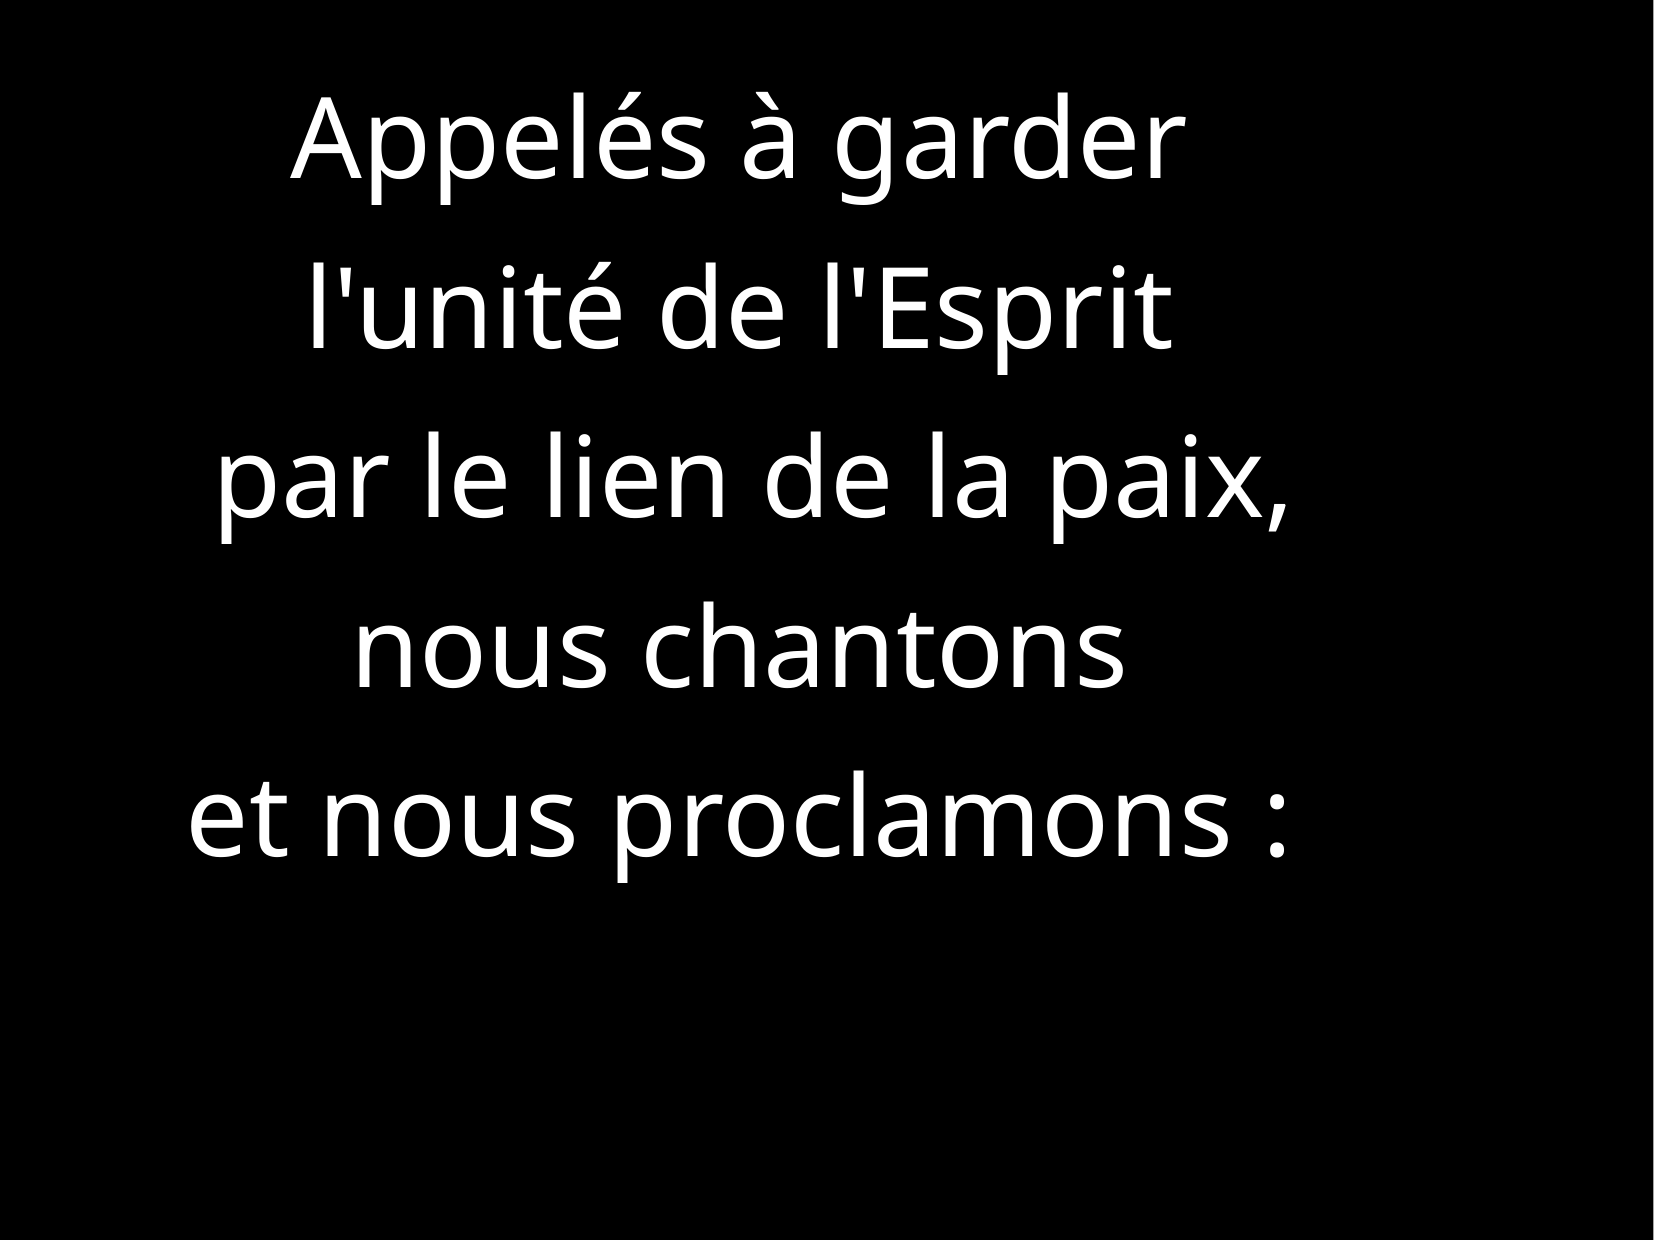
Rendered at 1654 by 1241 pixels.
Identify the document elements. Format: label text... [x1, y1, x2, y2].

text_box Appelés à garder l'unité de l'Esprit par le lien de la paix, nous chantons et nous proclamons : [8, 59, 1501, 974]
